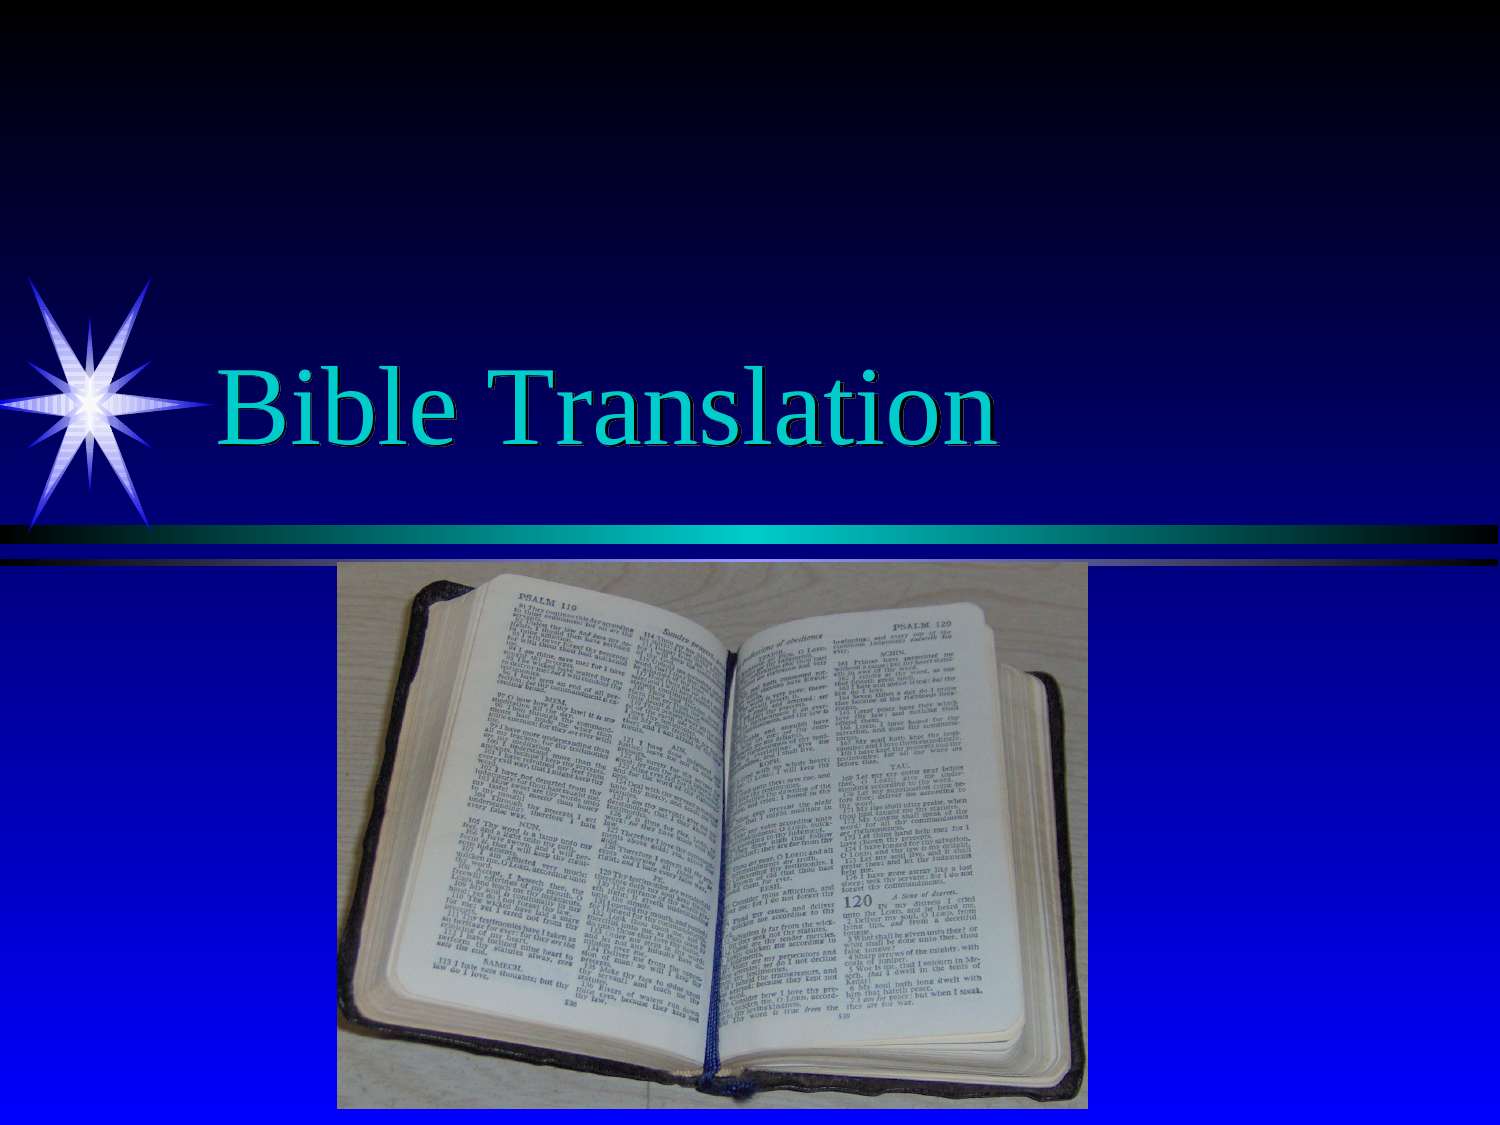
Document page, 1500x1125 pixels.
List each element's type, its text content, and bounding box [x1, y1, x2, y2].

title Bible Translation [200, 312, 1476, 501]
picture [337, 562, 1088, 1109]
